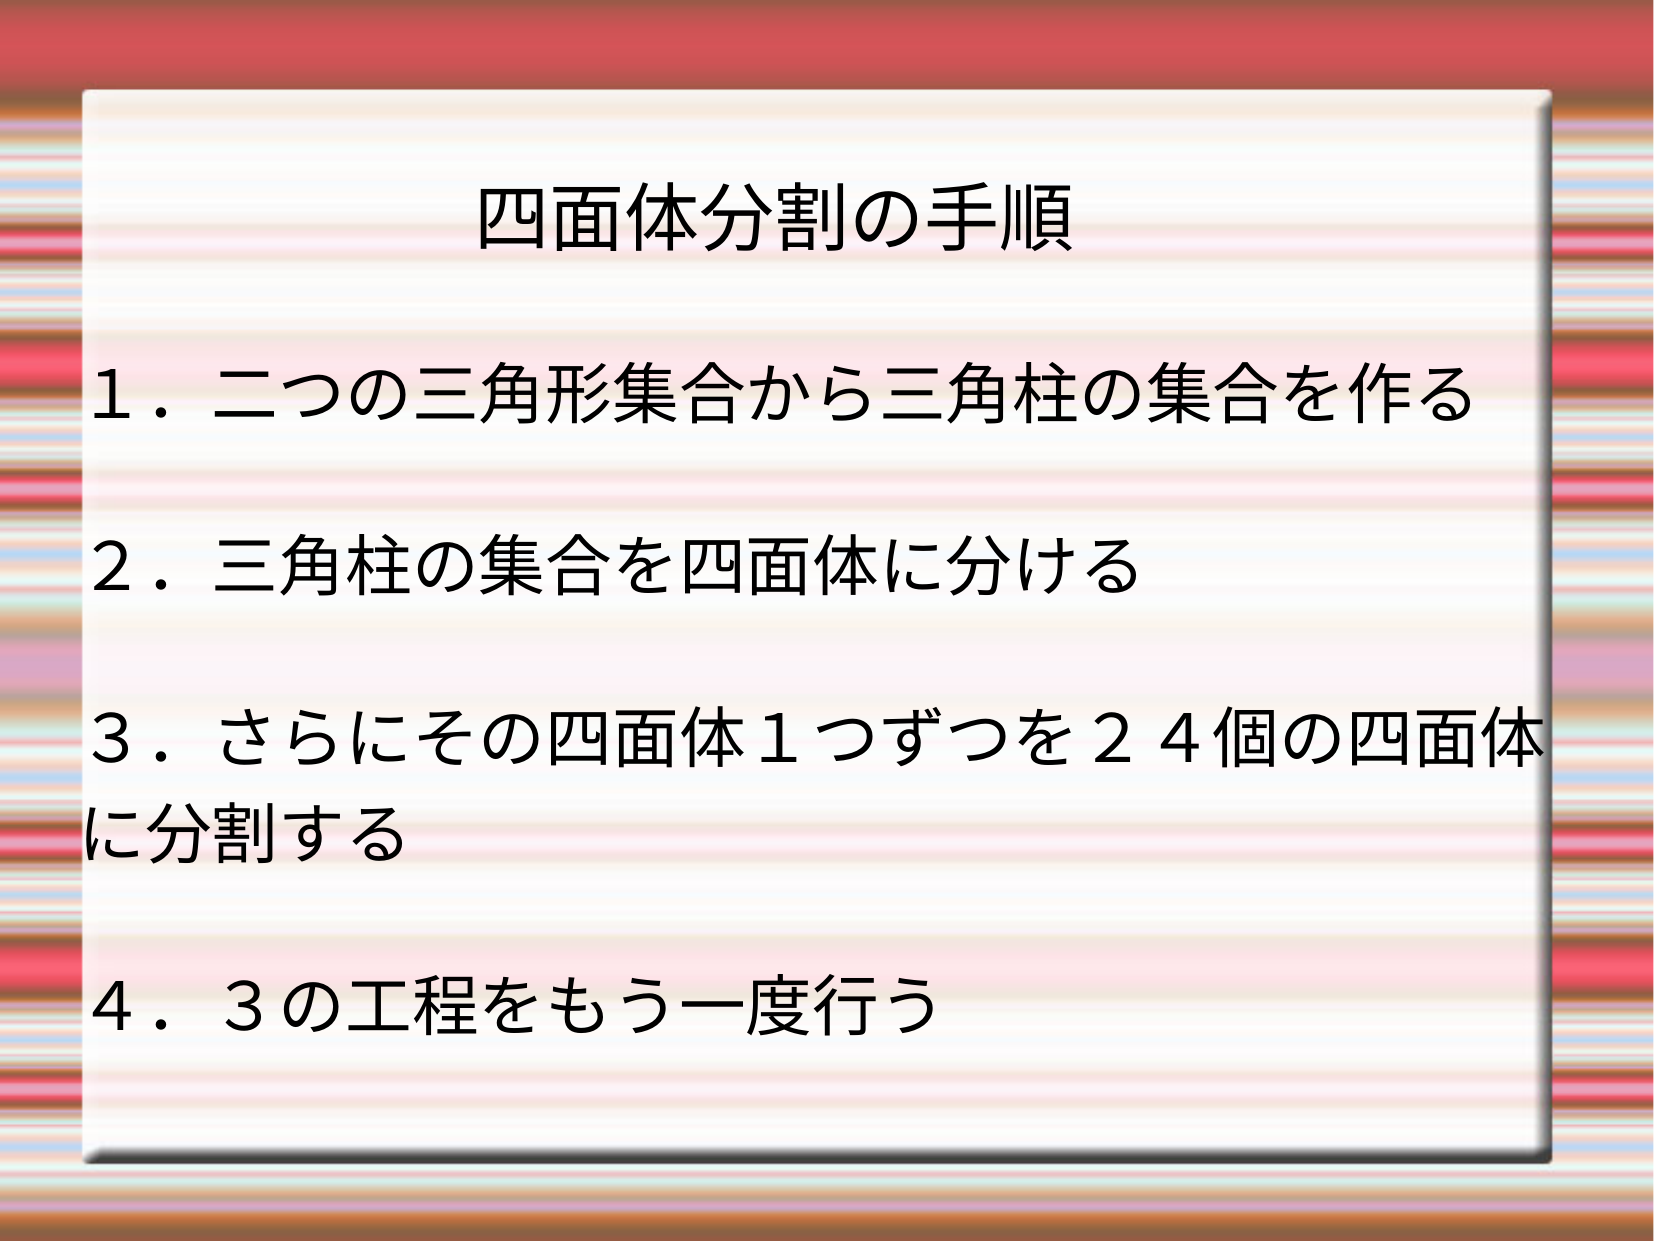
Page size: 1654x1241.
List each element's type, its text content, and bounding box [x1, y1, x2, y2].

text_box 四面体分割の手順 [456, 147, 1091, 250]
text_box １．二つの三角形集合から三角柱の集合を作る ２．三角柱の集合を四面体に分ける ３．さらにその四面体１つずつを２４個の四面体 に分割する ４．３の工程をもう一度行う [60, 331, 1389, 926]
picture [0, 0, 1654, 1241]
